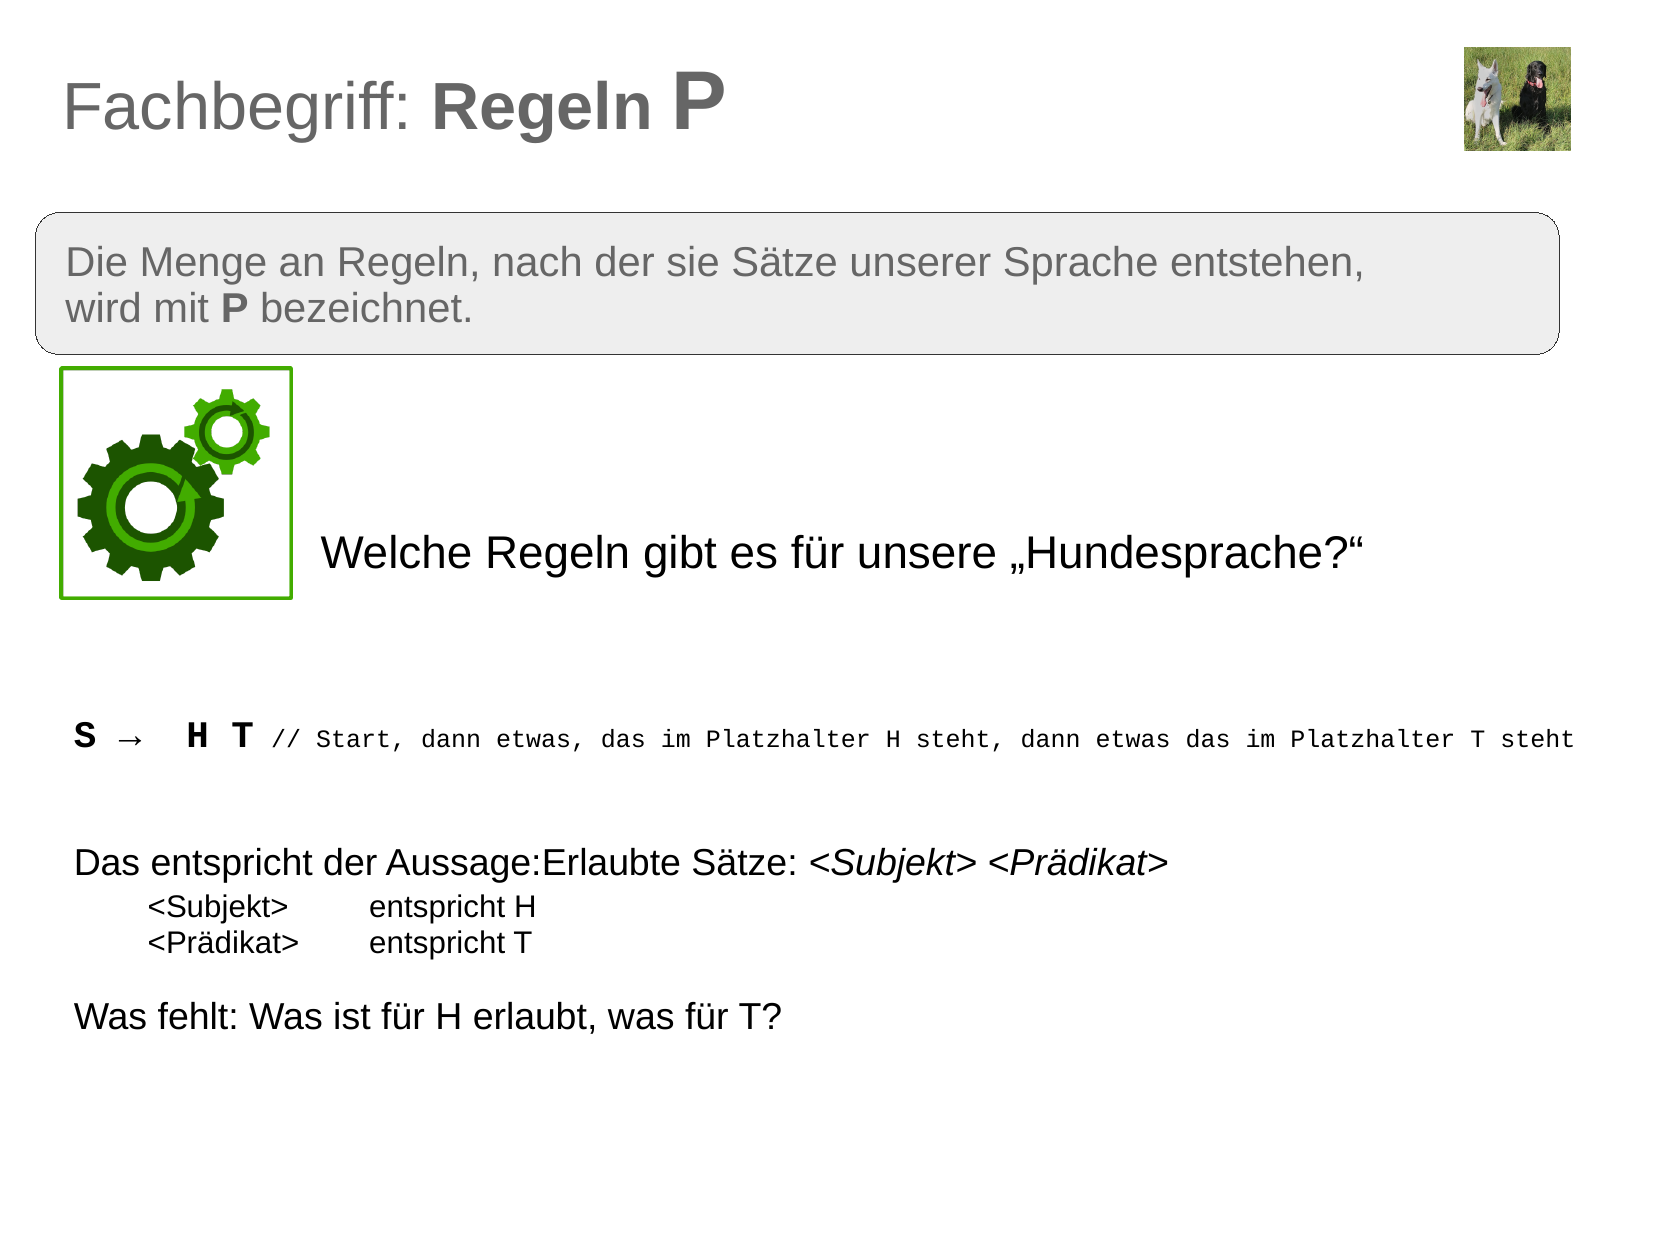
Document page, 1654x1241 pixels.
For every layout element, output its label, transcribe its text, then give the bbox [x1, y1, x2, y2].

picture [1464, 47, 1571, 151]
picture [59, 366, 293, 600]
text_box Welche Regeln gibt es für unsere „Hundesprache?“ [305, 519, 1380, 586]
text_box Die Menge an Regeln, nach der sie Sätze unserer Sprache entstehen, wird mit P bezeichnet. [50, 231, 1441, 355]
text_box S → H T // Start, dann etwas, das im Platzhalter H steht, dann etwas das im Platzhalter T steht [59, 708, 1607, 768]
text_box [35, 212, 1560, 355]
text_box Fachbegriff: Regeln P [47, 47, 945, 166]
text_box Das entspricht der Aussage:Erlaubte Sätze: <Subjekt> <Prädikat> <Subjekt> entspricht H <Prädikat> entspricht T Was fehlt: Was ist für H erlaubt, was für T? [59, 834, 1394, 1087]
